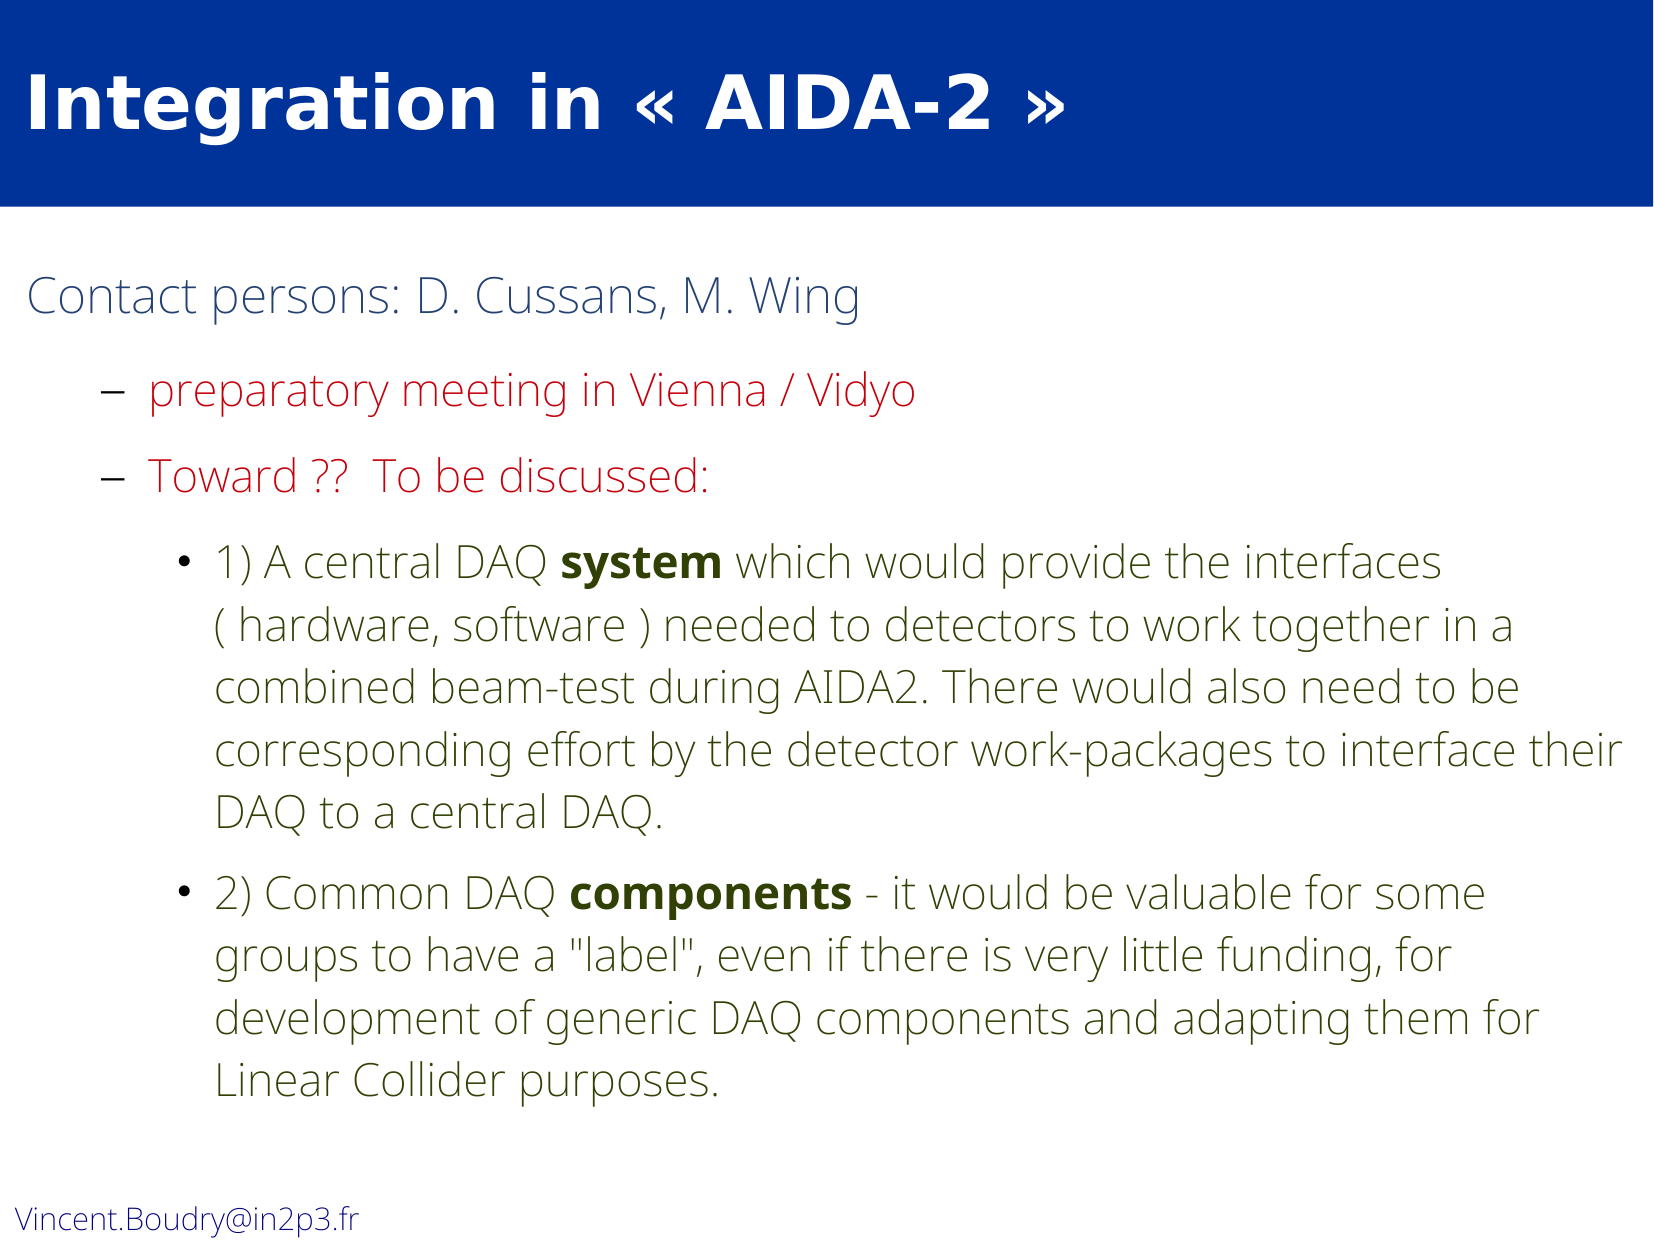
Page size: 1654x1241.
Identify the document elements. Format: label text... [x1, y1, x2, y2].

list Contact persons: D. Cussans, M. Wing preparatory meeting in Vienna / Vidyo Toward ?? To be discussed: 1) A central DAQ system which would provide the interfaces ( hardware, software ) needed to detectors to work together in a combined beam-test during AIDA2. There would also need to be corresponding effort by the detector work-packages to interface their DAQ to a central DAQ. 2) Common DAQ components - it would be valuable for some groups to have a "label", even if there is very little funding, for development of generic DAQ components and adapting them for Linear Collider purposes. [26, 260, 1631, 1172]
title Integration in « AIDA-2 » [24, 17, 1635, 191]
